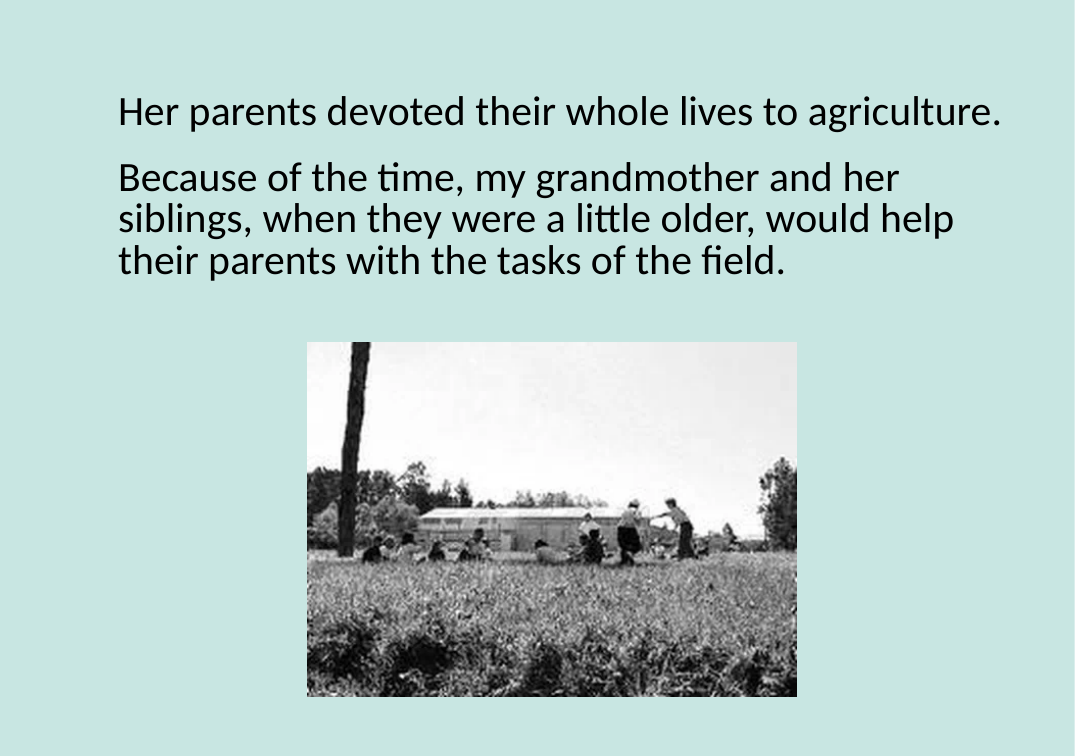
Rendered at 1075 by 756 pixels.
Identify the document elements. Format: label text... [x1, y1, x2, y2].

picture [307, 342, 797, 697]
list Her parents devoted their whole lives to agriculture. Because of the time, my grandmother and her siblings, when they were a little older, would help their parents with the tasks of the field. [47, 94, 1015, 533]
